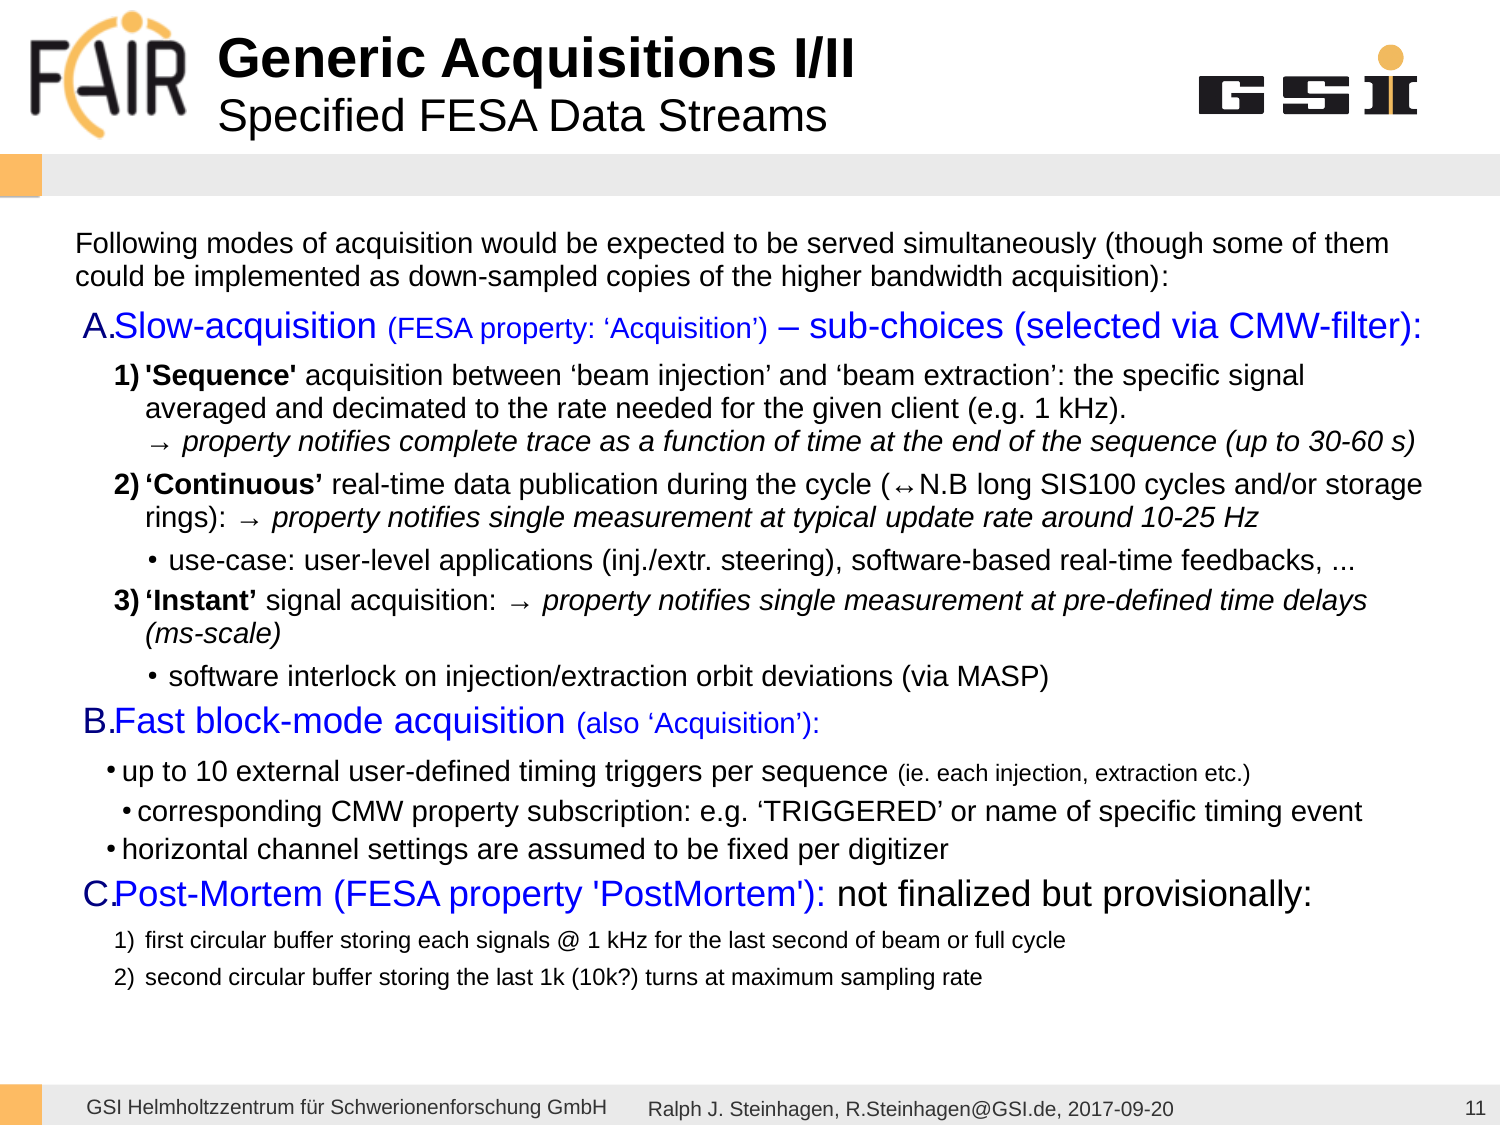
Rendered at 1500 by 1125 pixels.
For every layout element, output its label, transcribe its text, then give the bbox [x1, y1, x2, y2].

picture [30, 9, 187, 141]
picture [1197, 42, 1419, 117]
title Generic Acquisitions I/II Specified FESA Data Streams [217, 1, 1158, 167]
list Following modes of acquisition would be expected to be served simultaneously (though some of them could be implemented as down-sampled copies of the higher bandwidth acquisition): Slow-acquisition (FESA property: ‘Acquisition’) – sub-choices (selected via CMW-filter): 'Sequence' acquisition between ‘beam injection’ and ‘beam extraction’: the specific signal averaged and decimated to the rate needed for the given client (e.g. 1 kHz). → property notifies complete trace as a function of time at the end of the sequence (up to 30-60 s) ‘Continuous’ real-time data publication during the cycle (↔N.B long SIS100 cycles and/or storage rings): → property notifies single measurement at typical update rate around 10-25 Hz use-case: user-level applications (inj./extr. steering), software-based real-time feedbacks, ... ‘Instant’ signal acquisition: → property notifies single measurement at pre-defined time delays (ms-scale) software interlock on injection/extraction orbit deviations (via MASP) Fast block-mode acquisition (also ‘Acquisition’): up to 10 external user-defined timing triggers per sequence (ie. each injection, extraction etc.) corresponding CMW property subscription: e.g. ‘TRIGGERED’ or name of specific timing event horizontal channel settings are assumed to be fixed per digitizer Post-Mortem (FESA property 'PostMortem'): not finalized but provisionally: first circular buffer storing each signals @ 1 kHz for the last second of beam or full cycle second circular buffer storing the last 1k (10k?) turns at maximum sampling rate [75, 226, 1425, 1050]
